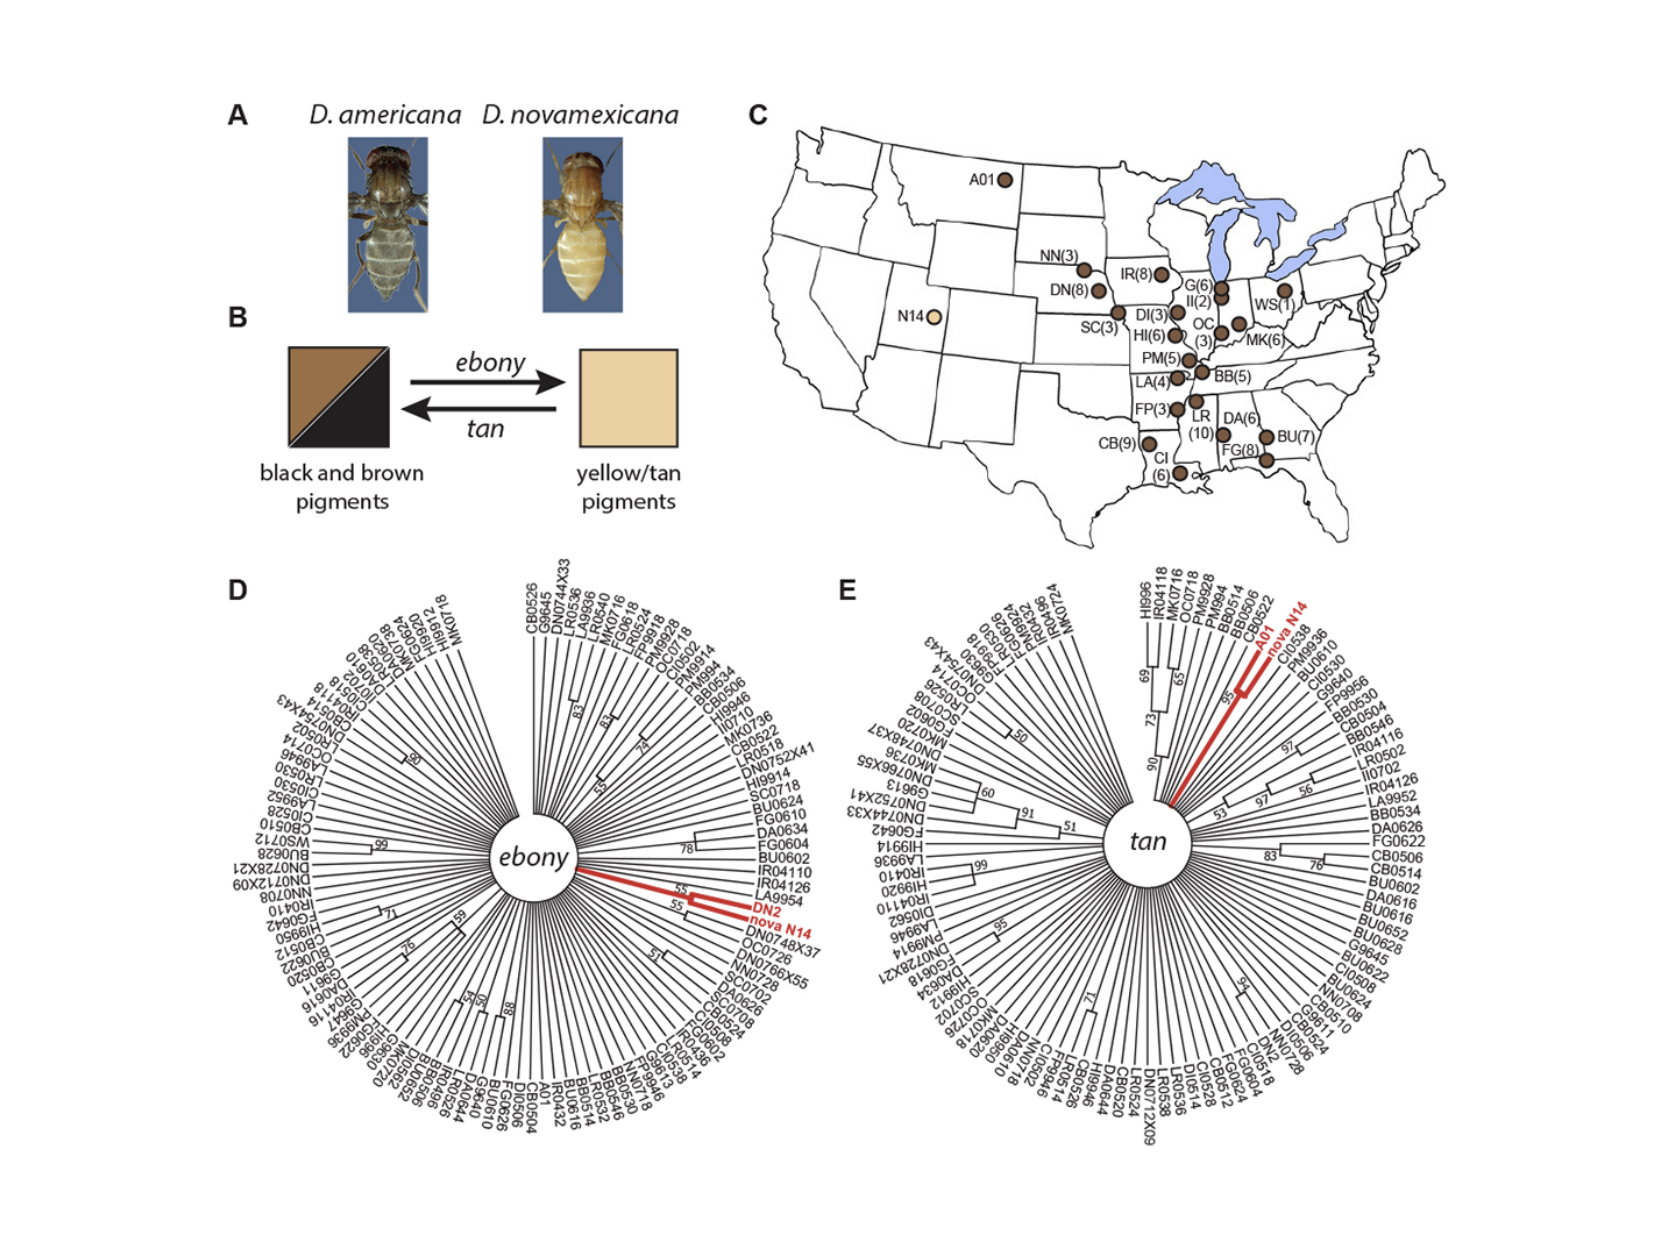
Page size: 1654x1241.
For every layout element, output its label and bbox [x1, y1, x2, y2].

picture [226, 102, 1448, 1149]
